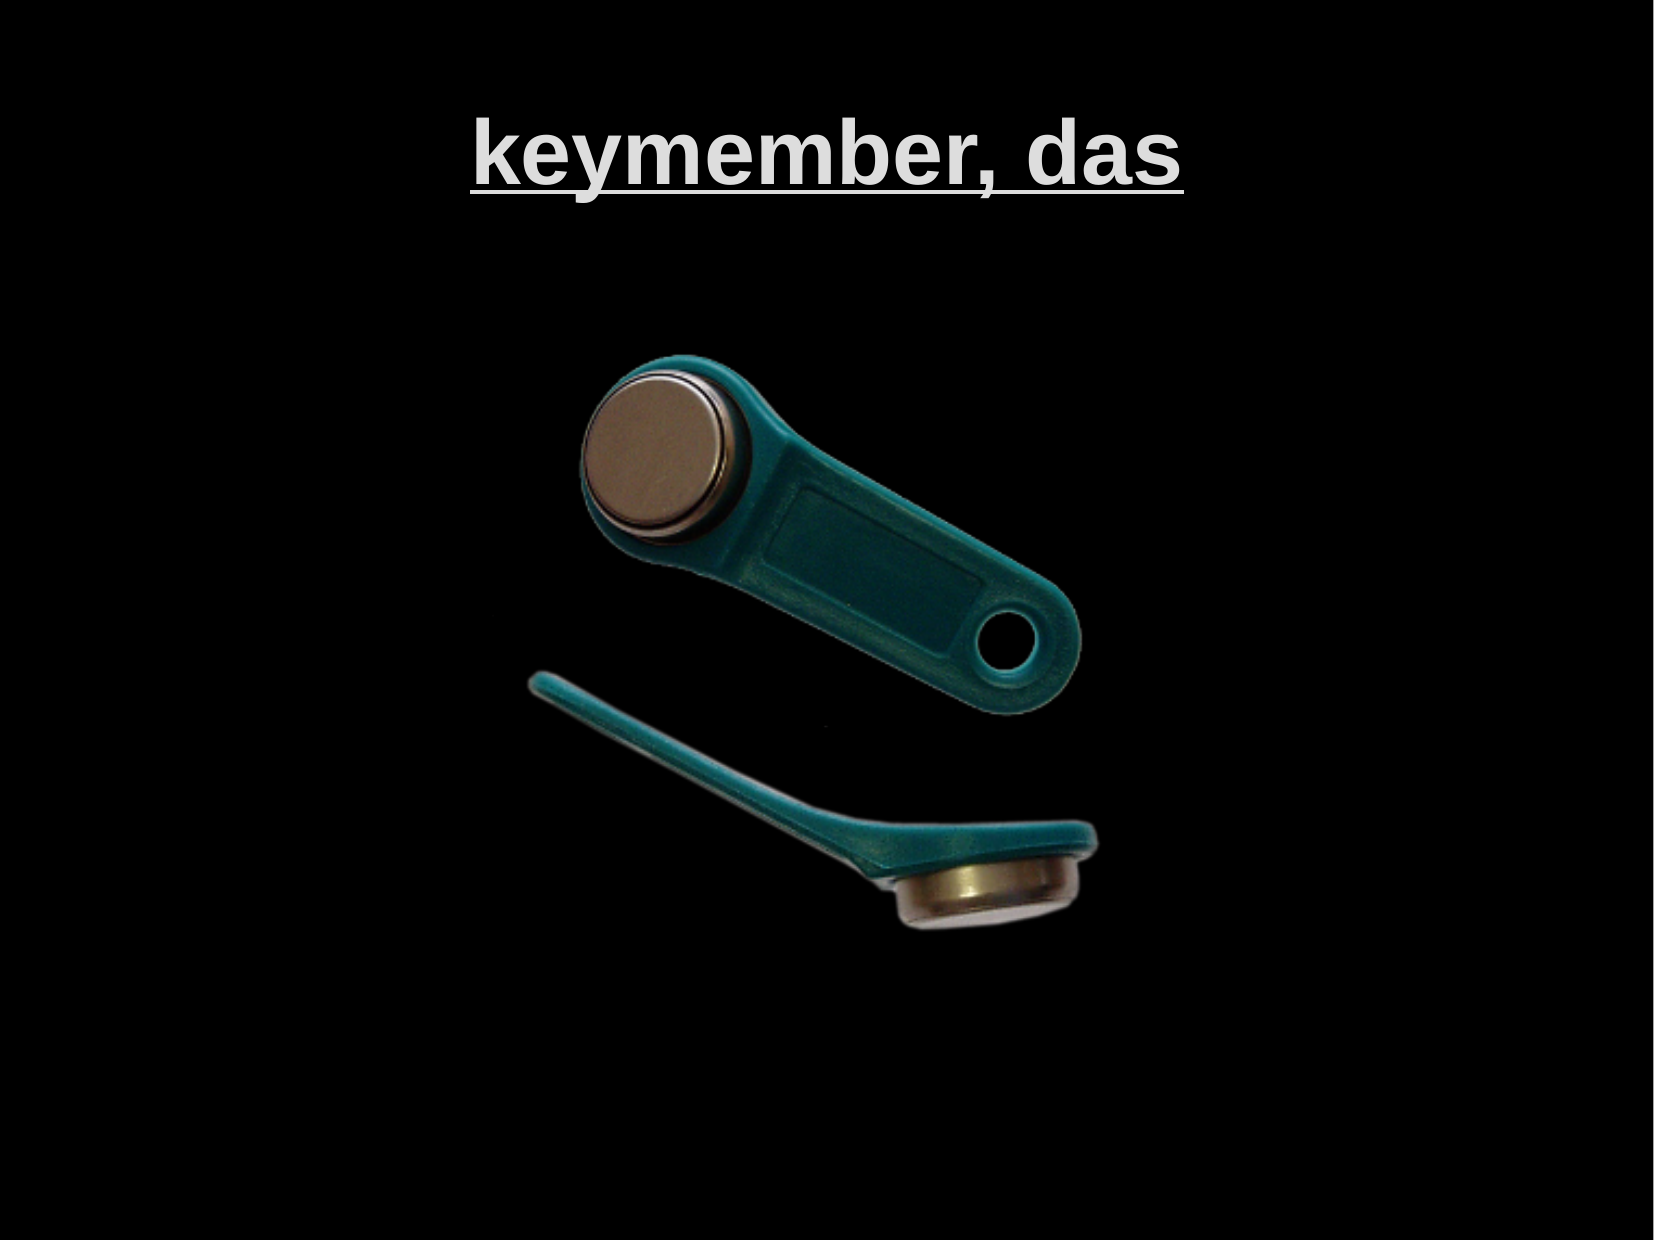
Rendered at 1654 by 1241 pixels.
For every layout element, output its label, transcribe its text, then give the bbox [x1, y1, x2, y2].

picture [473, 318, 1124, 969]
title keymember, das [82, 49, 1571, 257]
